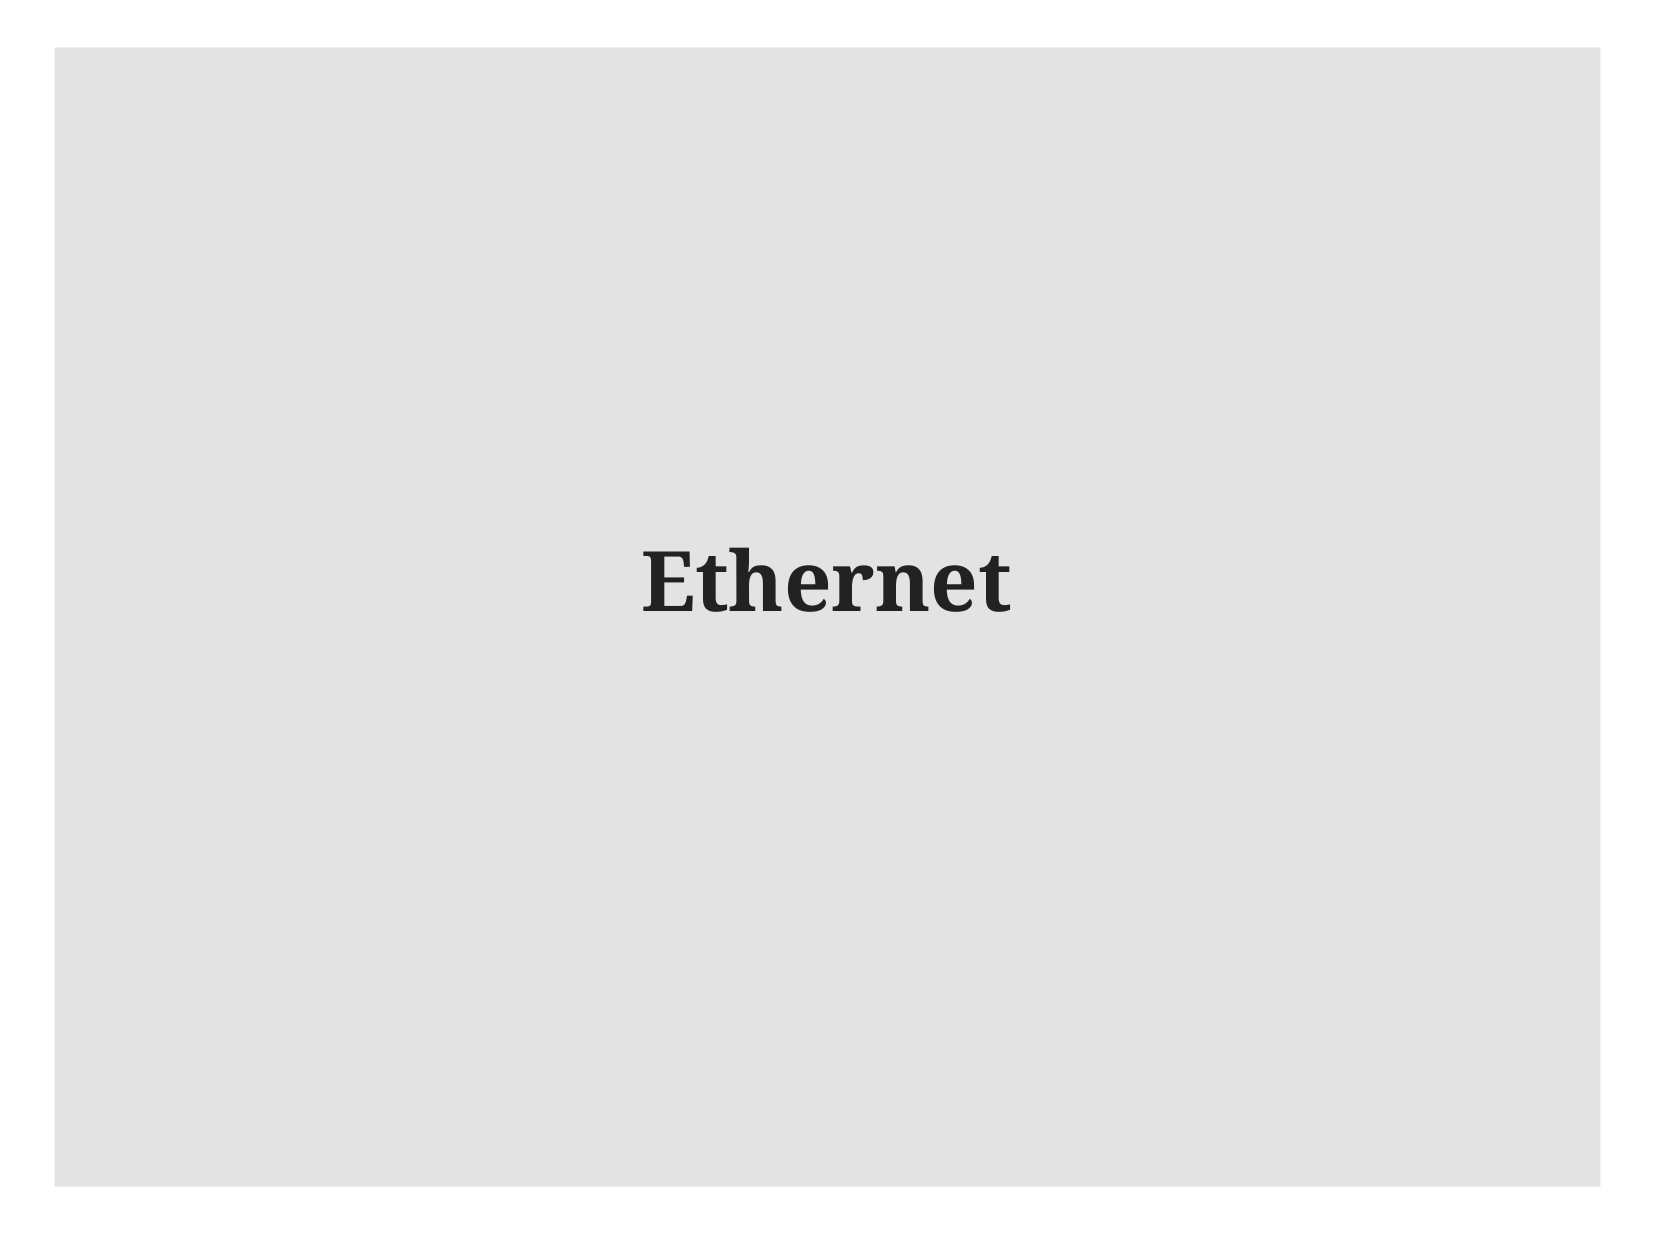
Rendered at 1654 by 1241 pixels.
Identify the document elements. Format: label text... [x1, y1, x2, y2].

picture [0, 0, 1654, 1241]
subtitle Ethernet [82, 49, 1571, 1109]
